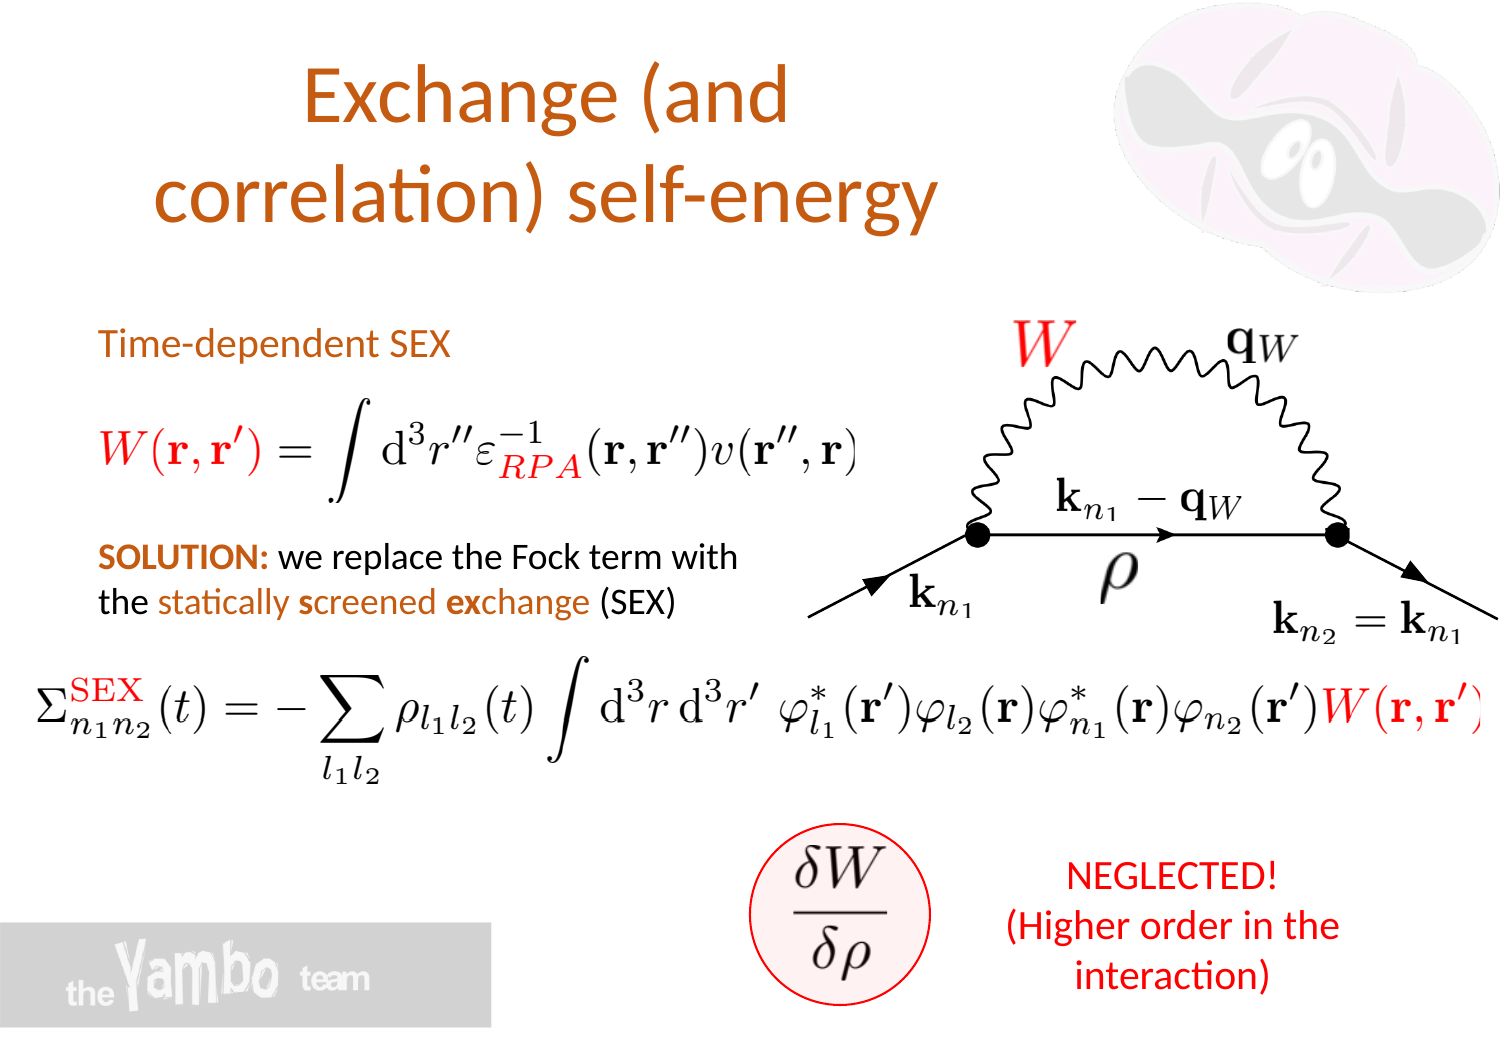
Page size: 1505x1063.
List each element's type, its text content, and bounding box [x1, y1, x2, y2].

text_box [863, 576, 889, 595]
text_box [749, 824, 930, 1006]
text_box Exchange (and correlation) self-energy [116, 32, 978, 247]
text_box SOLUTION: we replace the Fock term with the statically screened exchange (SEX) [83, 524, 756, 630]
text_box Time-dependent SEX [83, 308, 752, 374]
text_box NEGLECTED! (Higher order in the interaction) [980, 840, 1366, 1005]
text_box [1401, 562, 1427, 582]
picture [0, 0, 1504, 1063]
